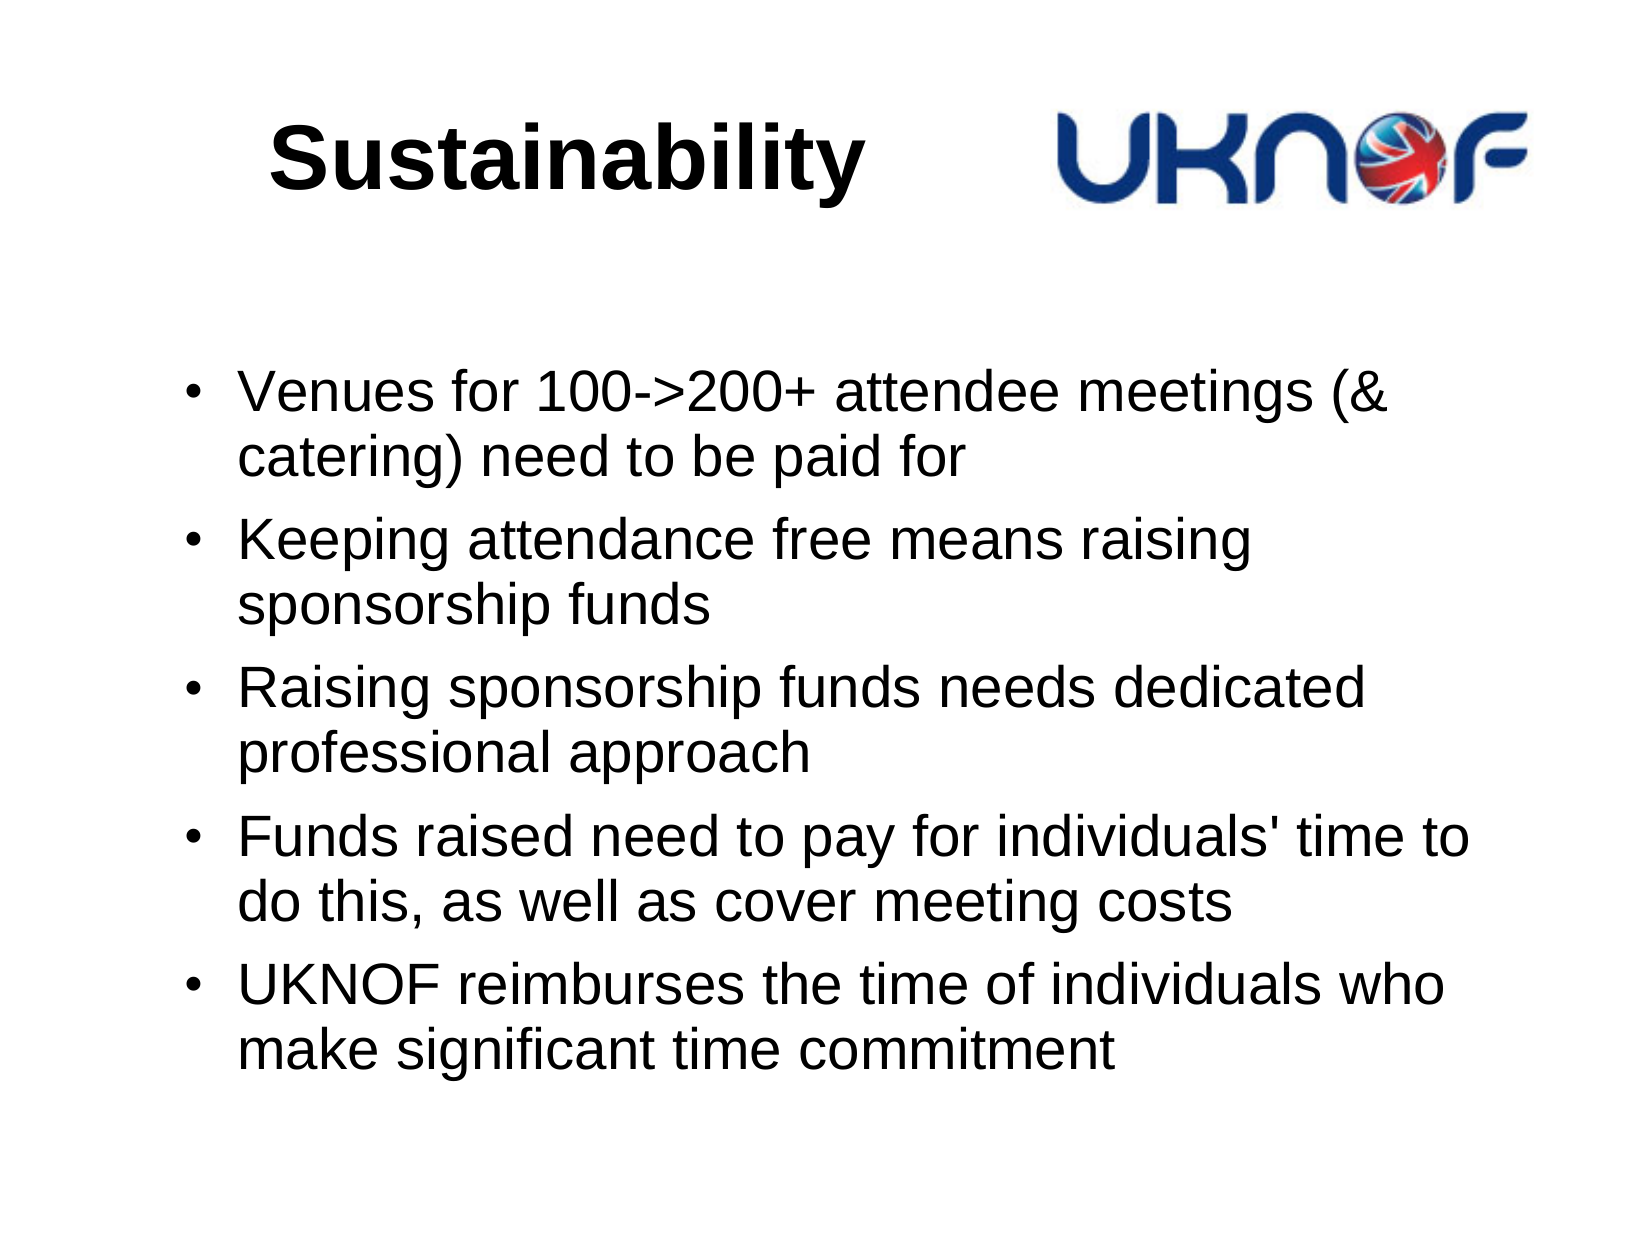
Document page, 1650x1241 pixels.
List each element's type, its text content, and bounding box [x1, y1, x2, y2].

title Sustainability [123, 37, 1013, 279]
picture [1050, 93, 1536, 225]
list Venues for 100->200+ attendee meetings (& catering) need to be paid for Keeping attendance free means raising sponsorship funds Raising sponsorship funds needs dedicated professional approach Funds raised need to pay for individuals' time to do this, as well as cover meeting costs UKNOF reimburses the time of individuals who make significant time commitment [123, 358, 1524, 1221]
